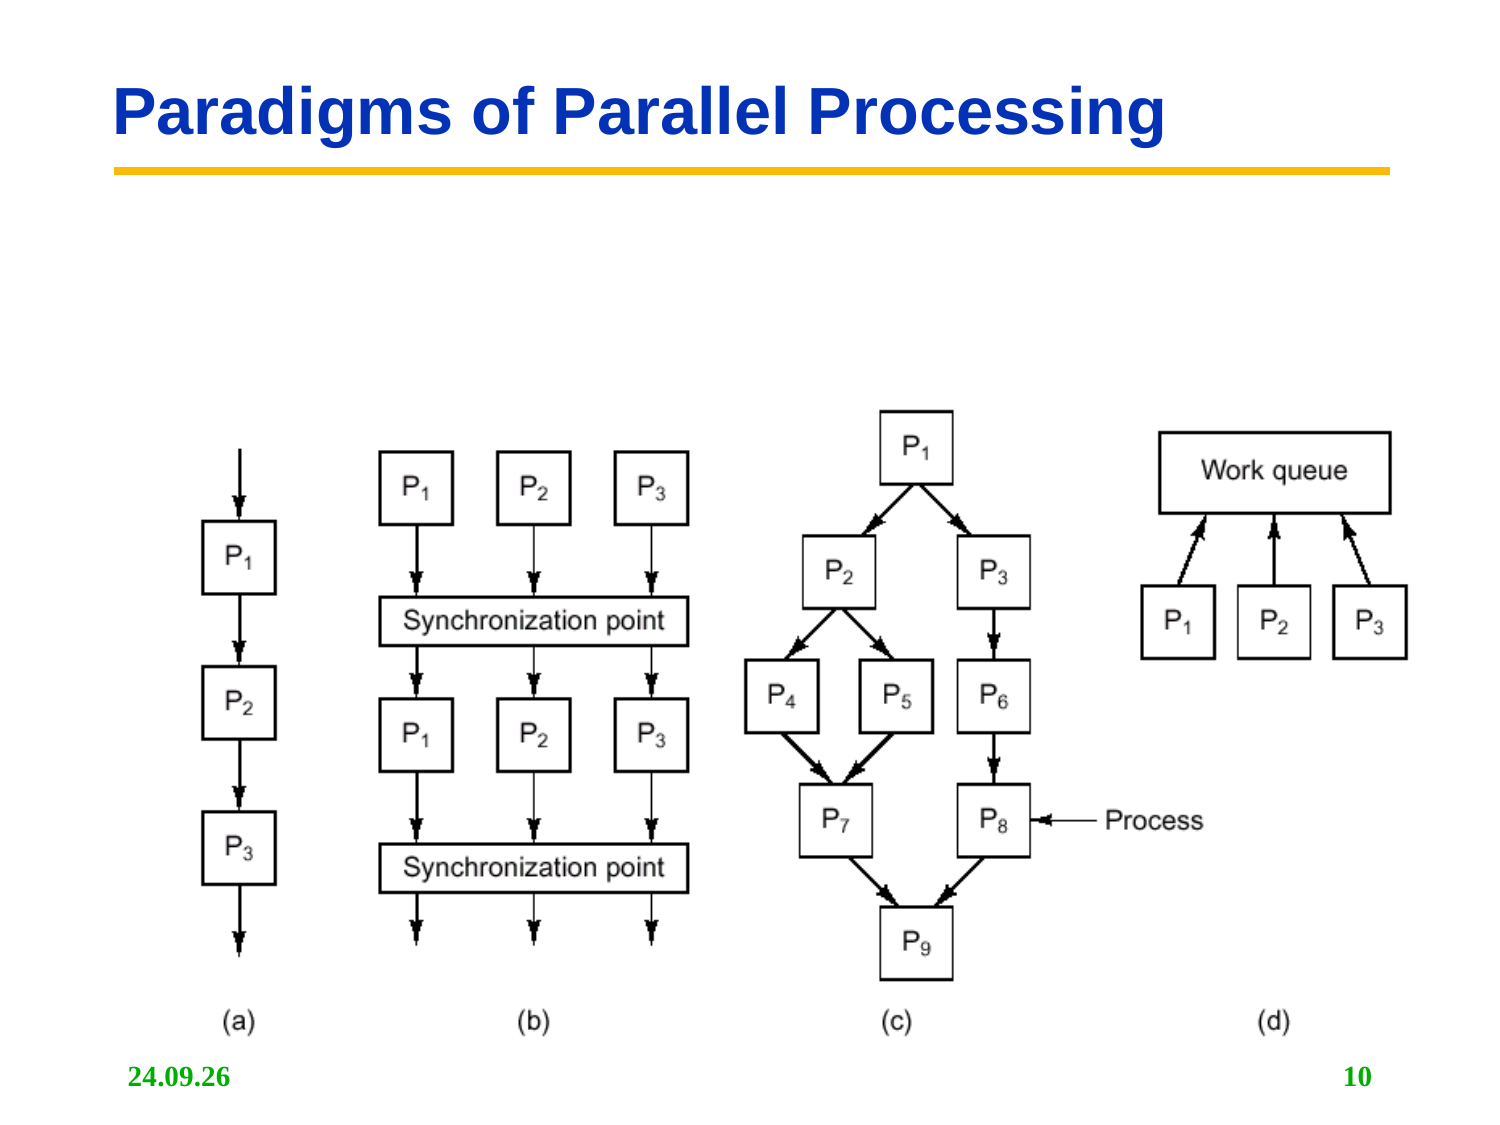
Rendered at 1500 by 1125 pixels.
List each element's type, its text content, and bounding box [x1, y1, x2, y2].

chart [187, 399, 1413, 1059]
title Paradigms of Parallel Processing [112, 61, 1309, 168]
